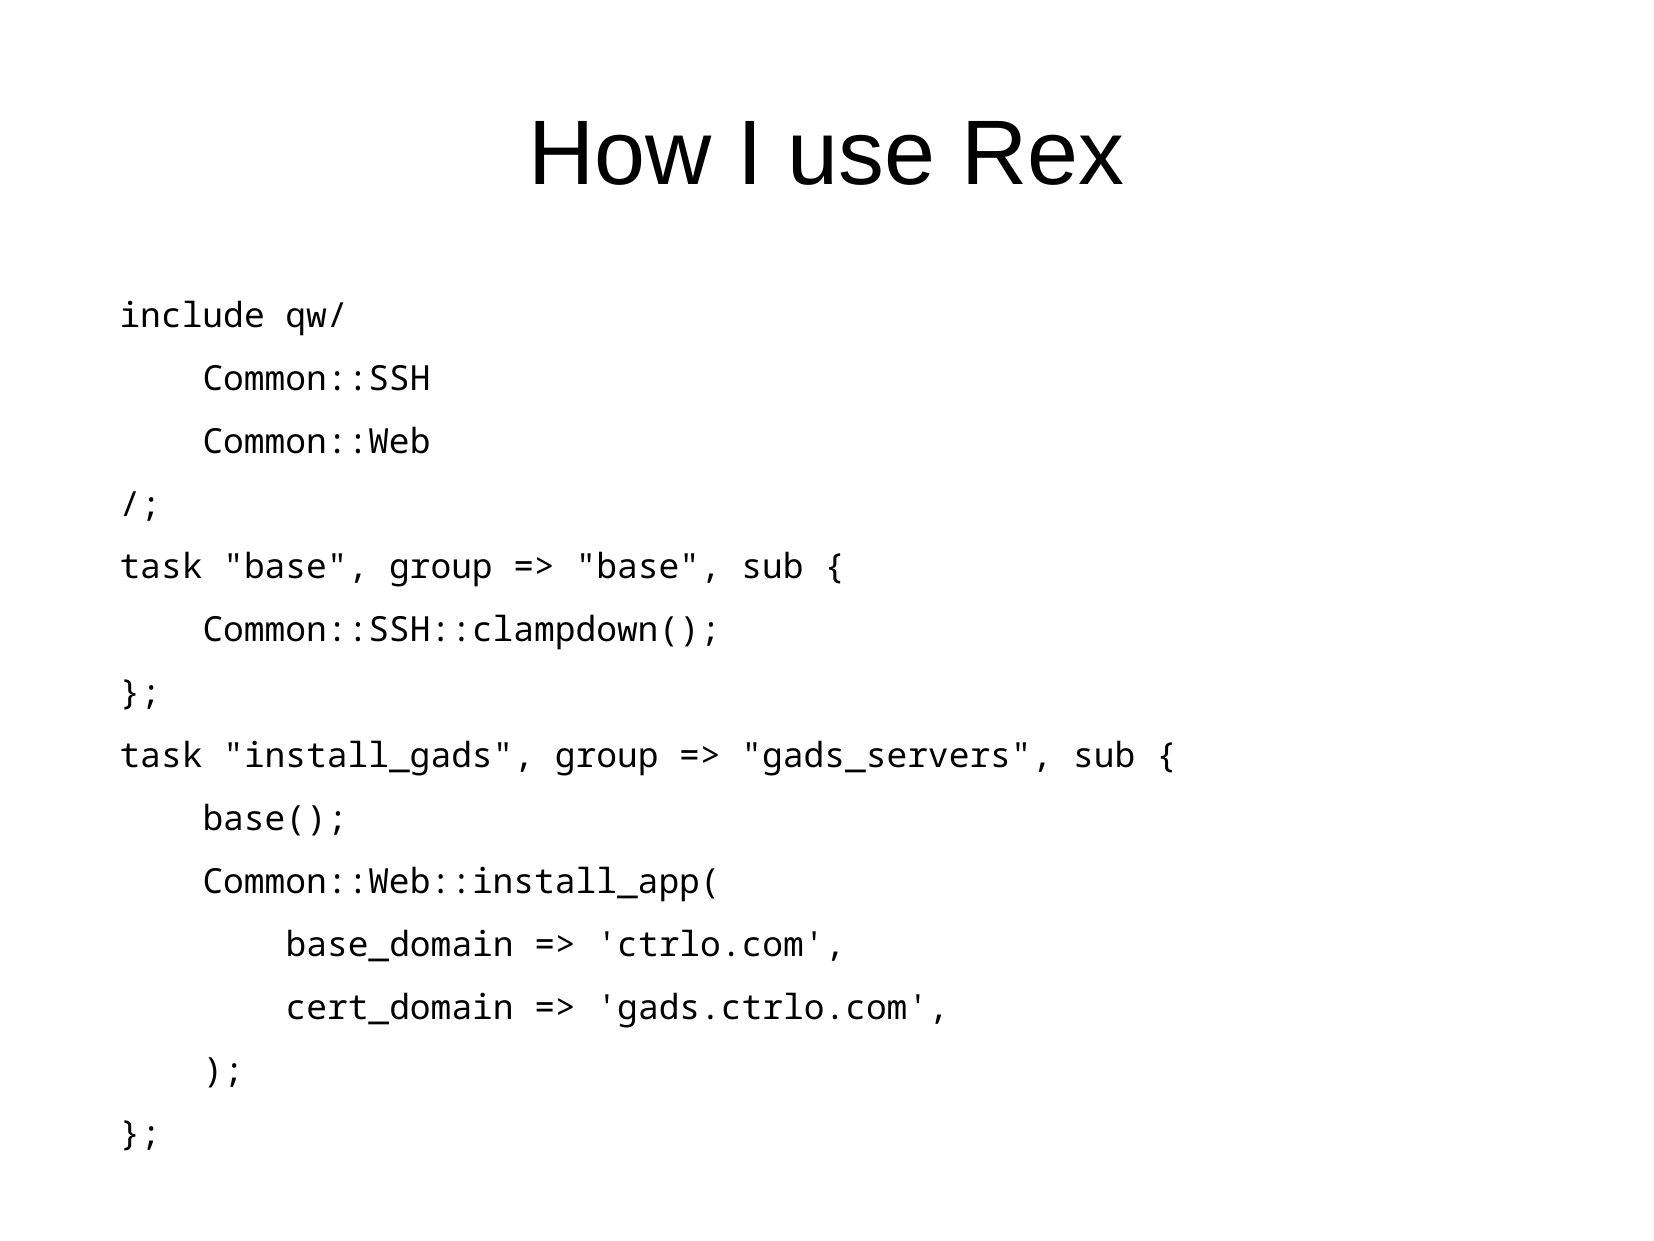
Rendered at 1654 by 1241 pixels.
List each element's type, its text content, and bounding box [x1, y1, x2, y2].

list include qw/ Common::SSH Common::Web /; task "base", group => "base", sub { Common::SSH::clampdown(); }; task "install_gads", group => "gads_servers", sub { base(); Common::Web::install_app( base_domain => 'ctrlo.com', cert_domain => 'gads.ctrlo.com', ); }; [82, 290, 1571, 1158]
title How I use Rex [82, 49, 1571, 257]
